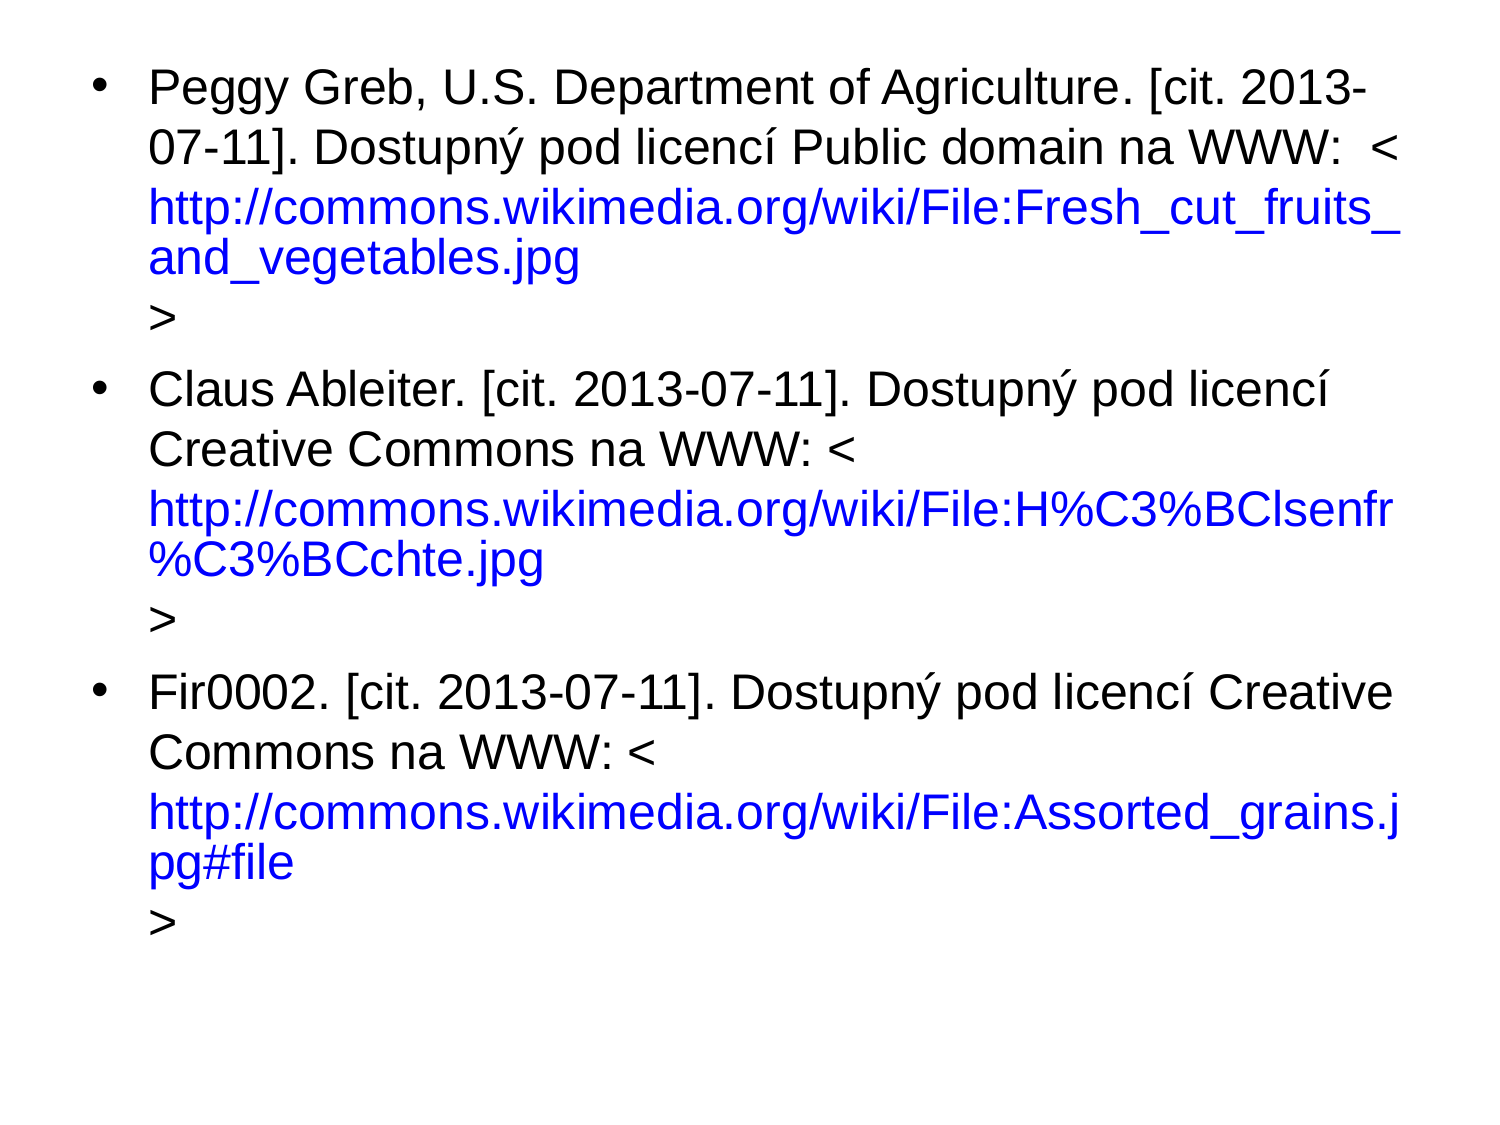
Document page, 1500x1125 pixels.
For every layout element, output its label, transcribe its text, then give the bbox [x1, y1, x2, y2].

list Peggy Greb, U.S. Department of Agriculture. [cit. 2013-07-11]. Dostupný pod licencí Public domain na WWW: <http://commons.wikimedia.org/wiki/File:Fresh_cut_fruits_and_vegetables.jpg> Claus Ableiter. [cit. 2013-07-11]. Dostupný pod licencí Creative Commons na WWW: <http://commons.wikimedia.org/wiki/File:H%C3%BClsenfr%C3%BCchte.jpg> Fir0002. [cit. 2013-07-11]. Dostupný pod licencí Creative Commons na WWW: <http://commons.wikimedia.org/wiki/File:Assorted_grains.jpg#file> [76, 46, 1427, 1010]
